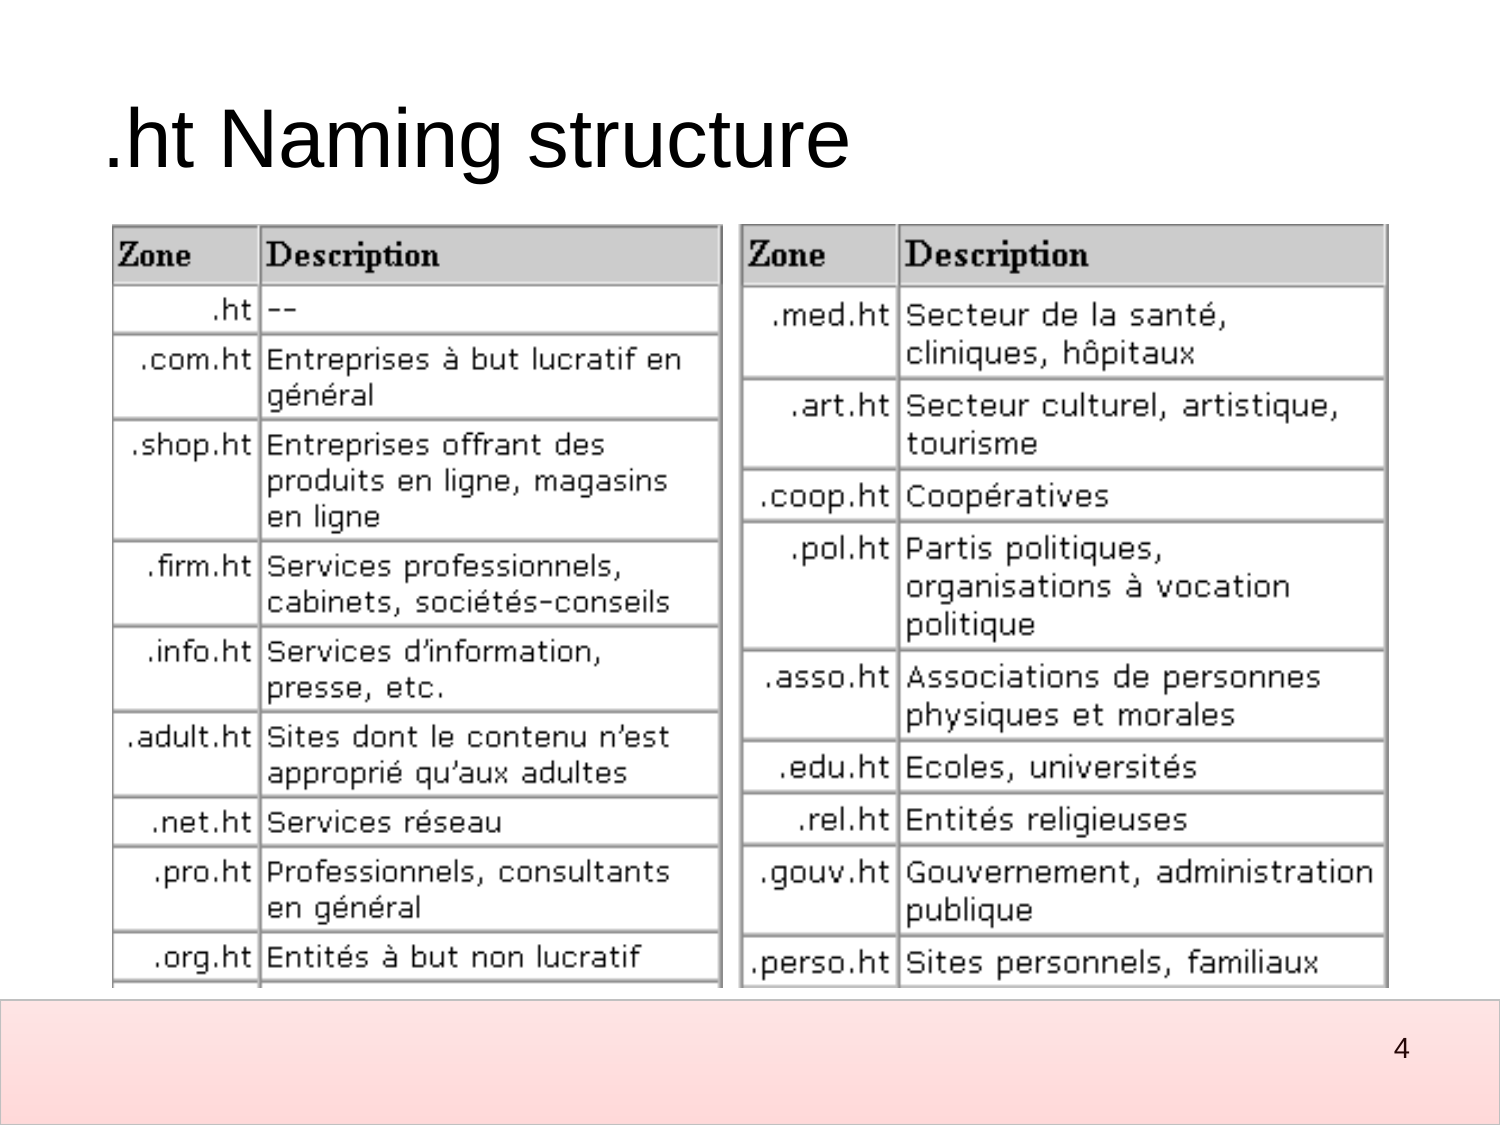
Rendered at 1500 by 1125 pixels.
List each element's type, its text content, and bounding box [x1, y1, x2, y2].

subtitle .ht Naming structure [87, 99, 1450, 999]
picture [737, 224, 1389, 988]
text_box [0, 999, 1500, 1125]
picture [112, 224, 723, 988]
